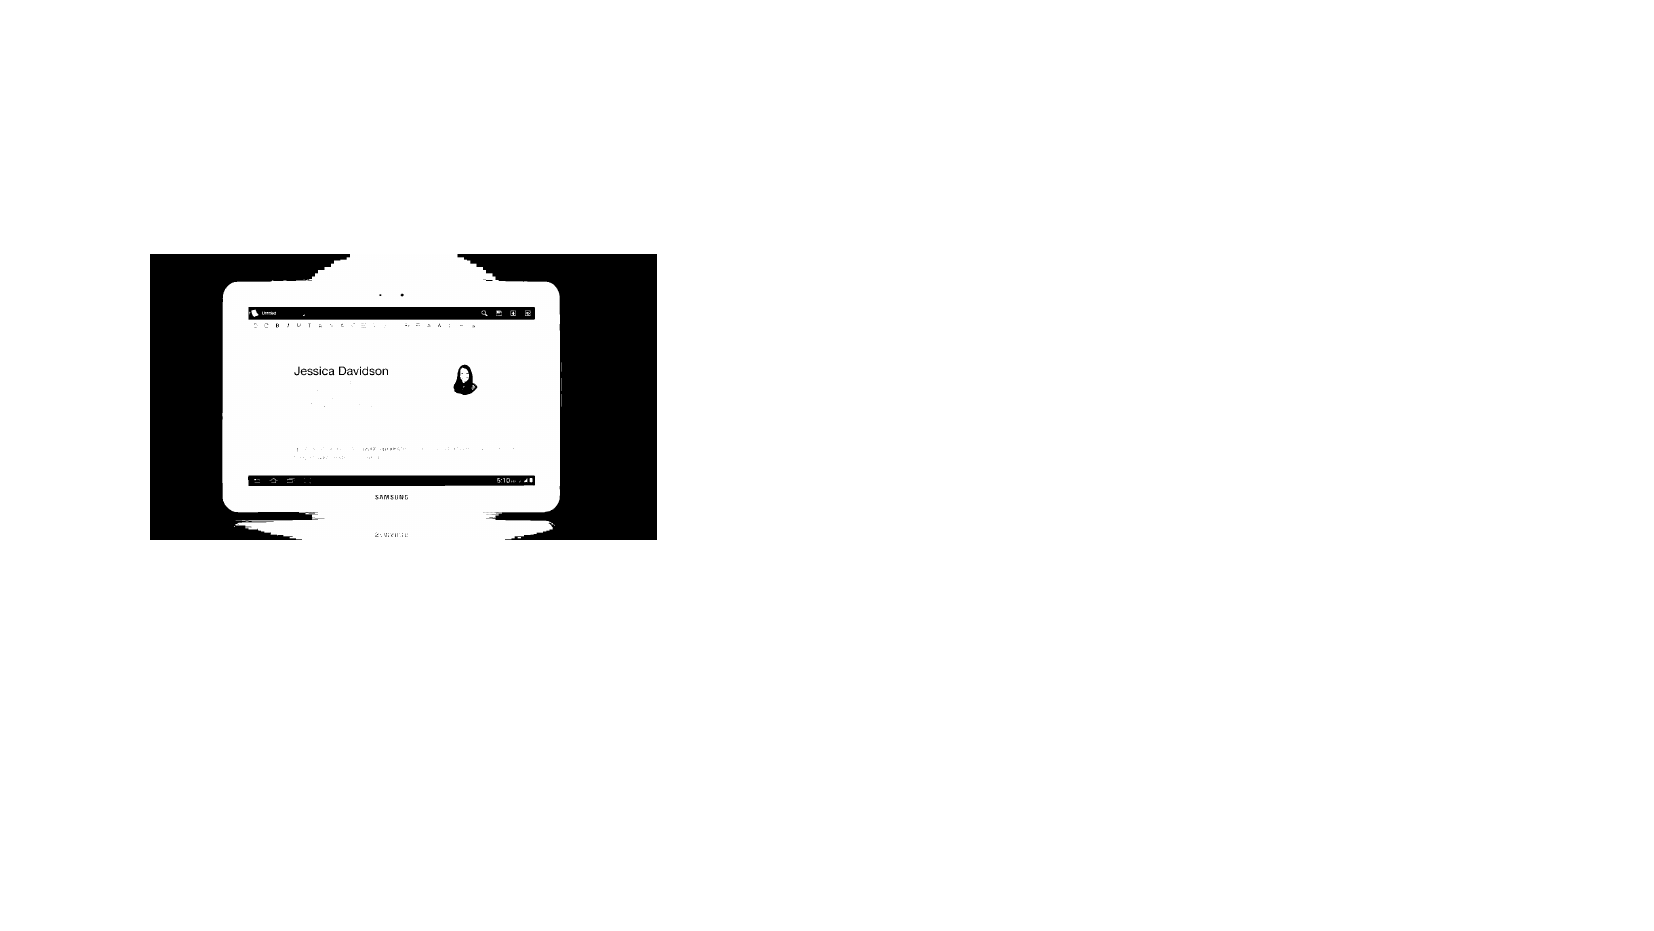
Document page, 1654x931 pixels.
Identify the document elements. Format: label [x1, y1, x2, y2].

picture [150, 255, 657, 541]
